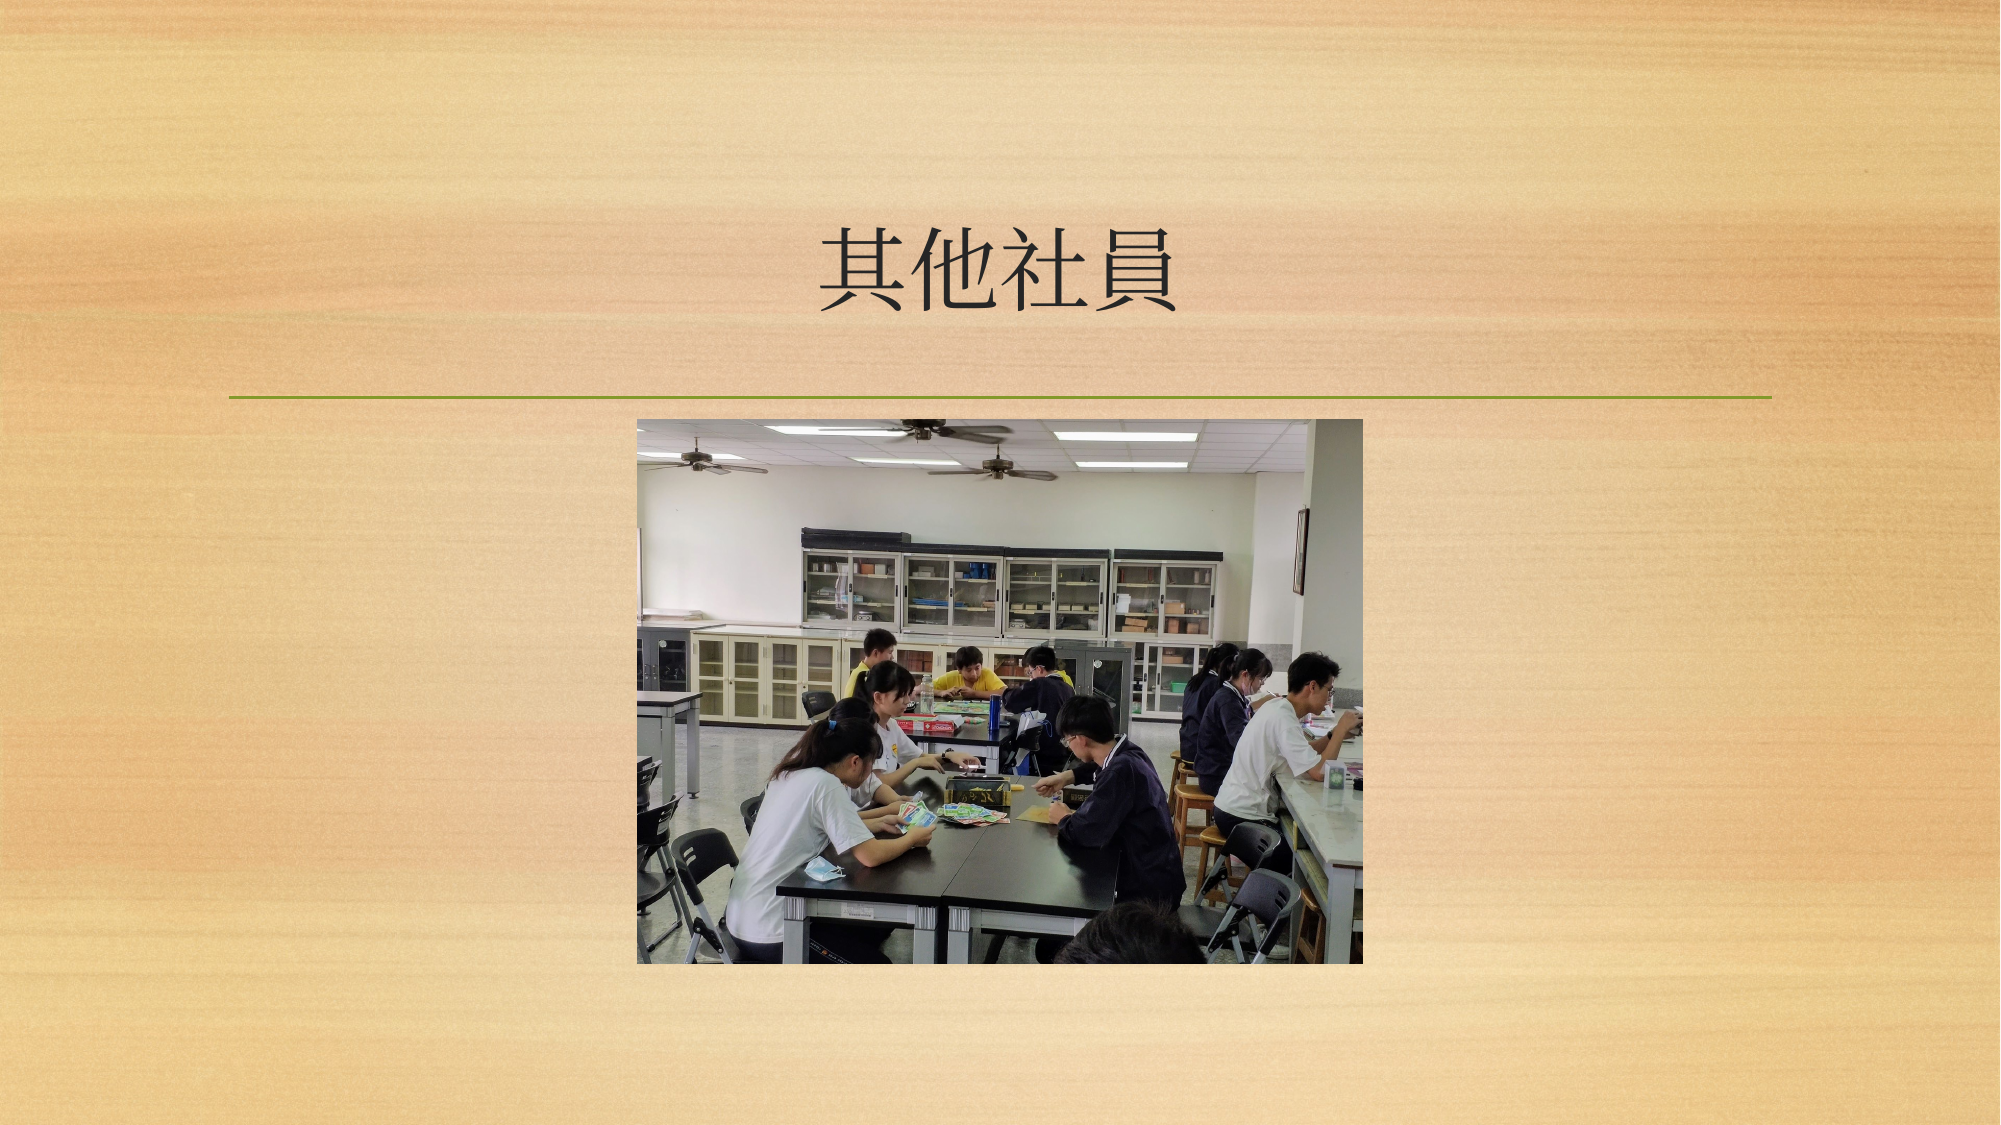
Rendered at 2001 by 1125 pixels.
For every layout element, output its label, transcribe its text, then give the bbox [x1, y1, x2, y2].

title 其他社員 [212, 161, 1788, 376]
picture [637, 419, 1363, 964]
